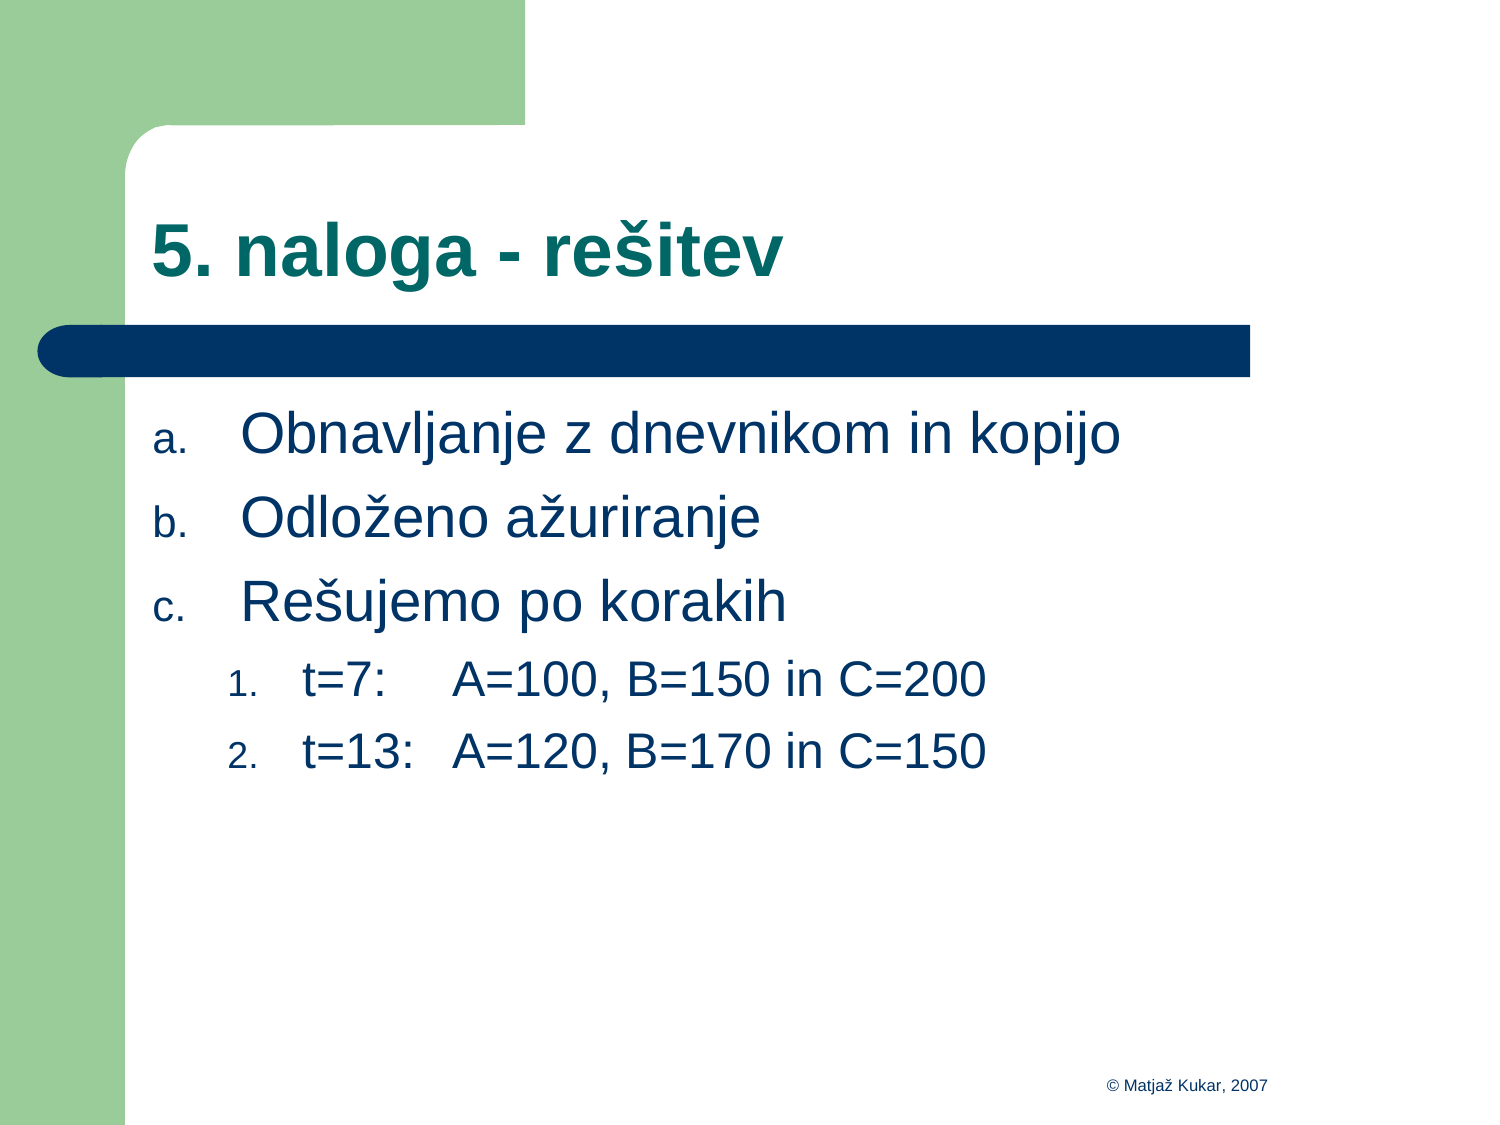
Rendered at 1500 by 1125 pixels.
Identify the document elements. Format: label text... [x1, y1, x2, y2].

text_box © Matjaž Kukar, 2007 [949, 1025, 1426, 1103]
list Obnavljanje z dnevnikom in kopijo Odloženo ažuriranje Rešujemo po korakih t=7: A=100, B=150 in C=200 t=13: A=120, B=170 in C=150 [137, 387, 1400, 999]
title 5. naloga - rešitev [136, 136, 1414, 301]
